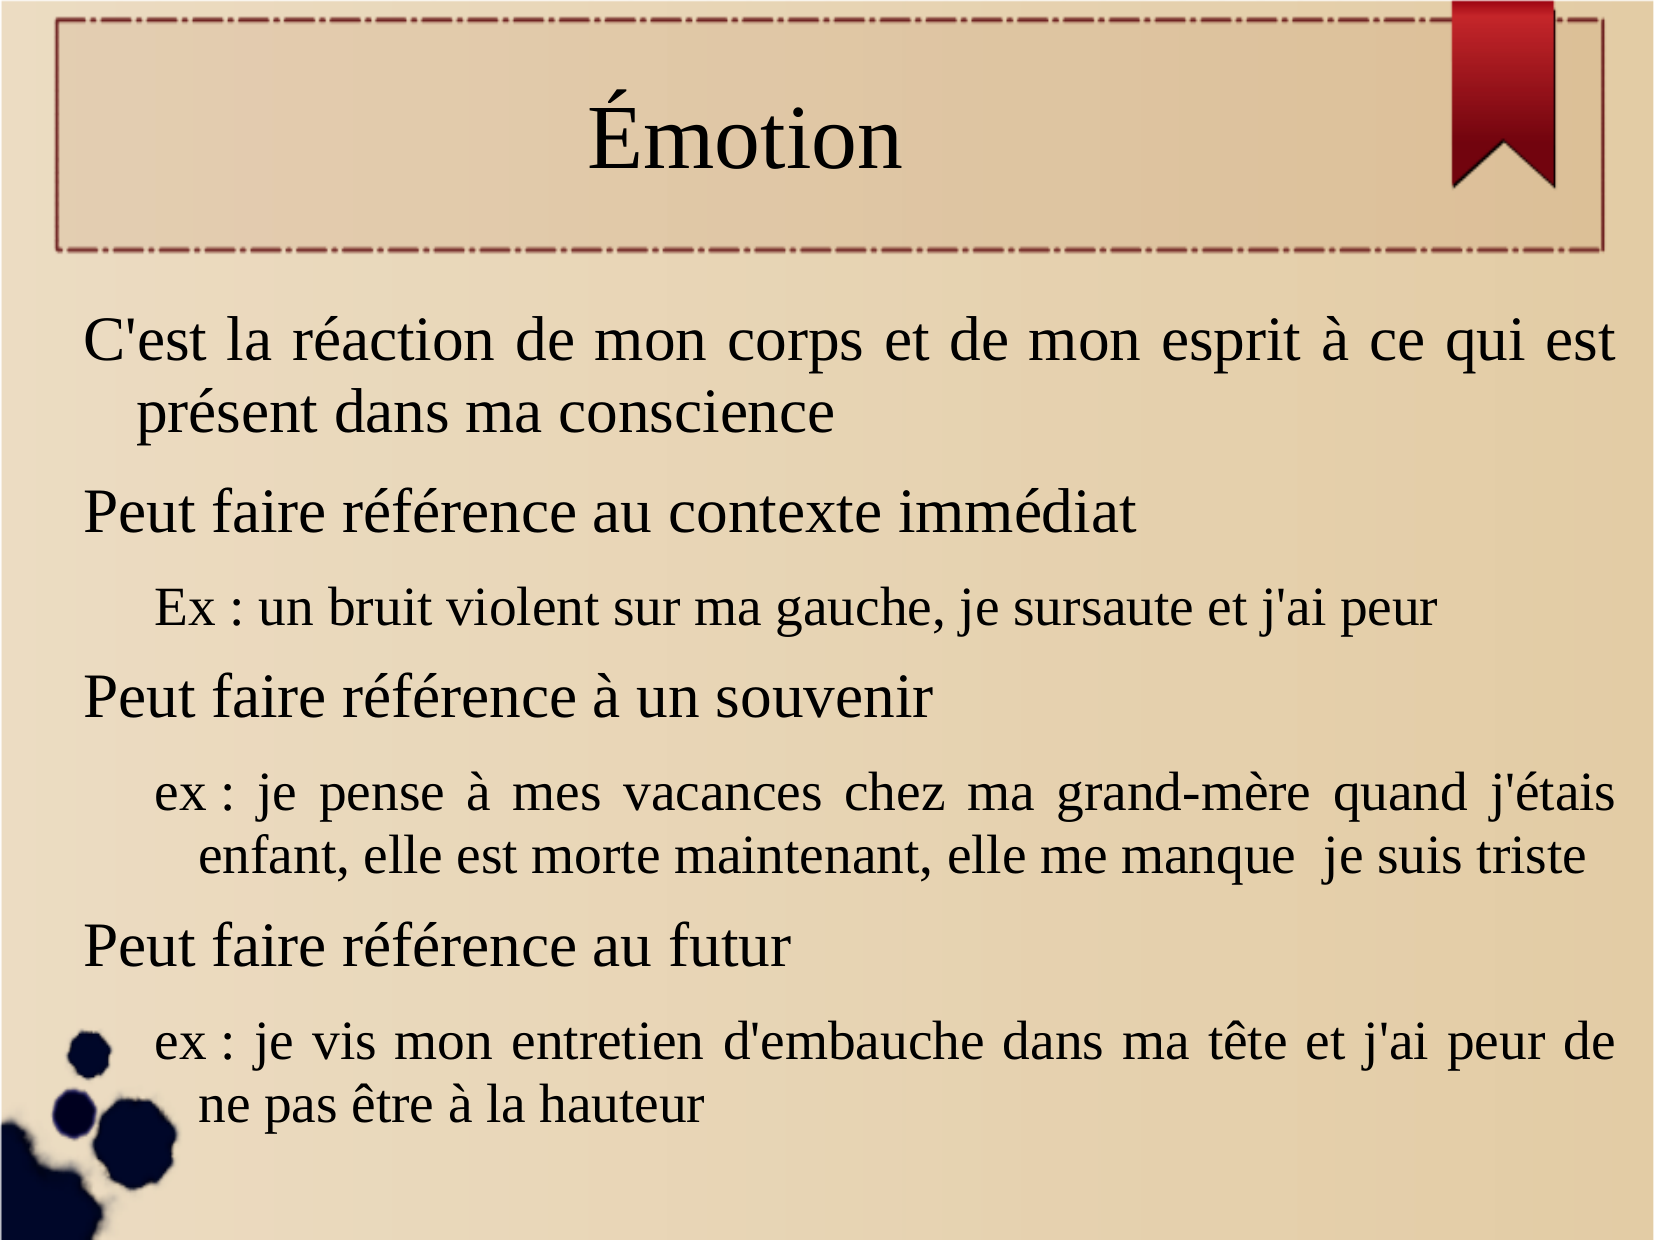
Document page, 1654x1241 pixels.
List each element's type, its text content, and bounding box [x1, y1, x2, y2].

title Émotion [82, 47, 1410, 227]
list C'est la réaction de mon corps et de mon esprit à ce qui est présent dans ma conscience Peut faire référence au contexte immédiat Ex : un bruit violent sur ma gauche, je sursaute et j'ai peur Peut faire référence à un souvenir ex : je pense à mes vacances chez ma grand-mère quand j'étais enfant, elle est morte maintenant, elle me manque je suis triste Peut faire référence au futur ex : je vis mon entretien d'embauche dans ma tête et j'ai peur de ne pas être à la hauteur [82, 299, 1619, 1146]
picture [0, 0, 1654, 1240]
